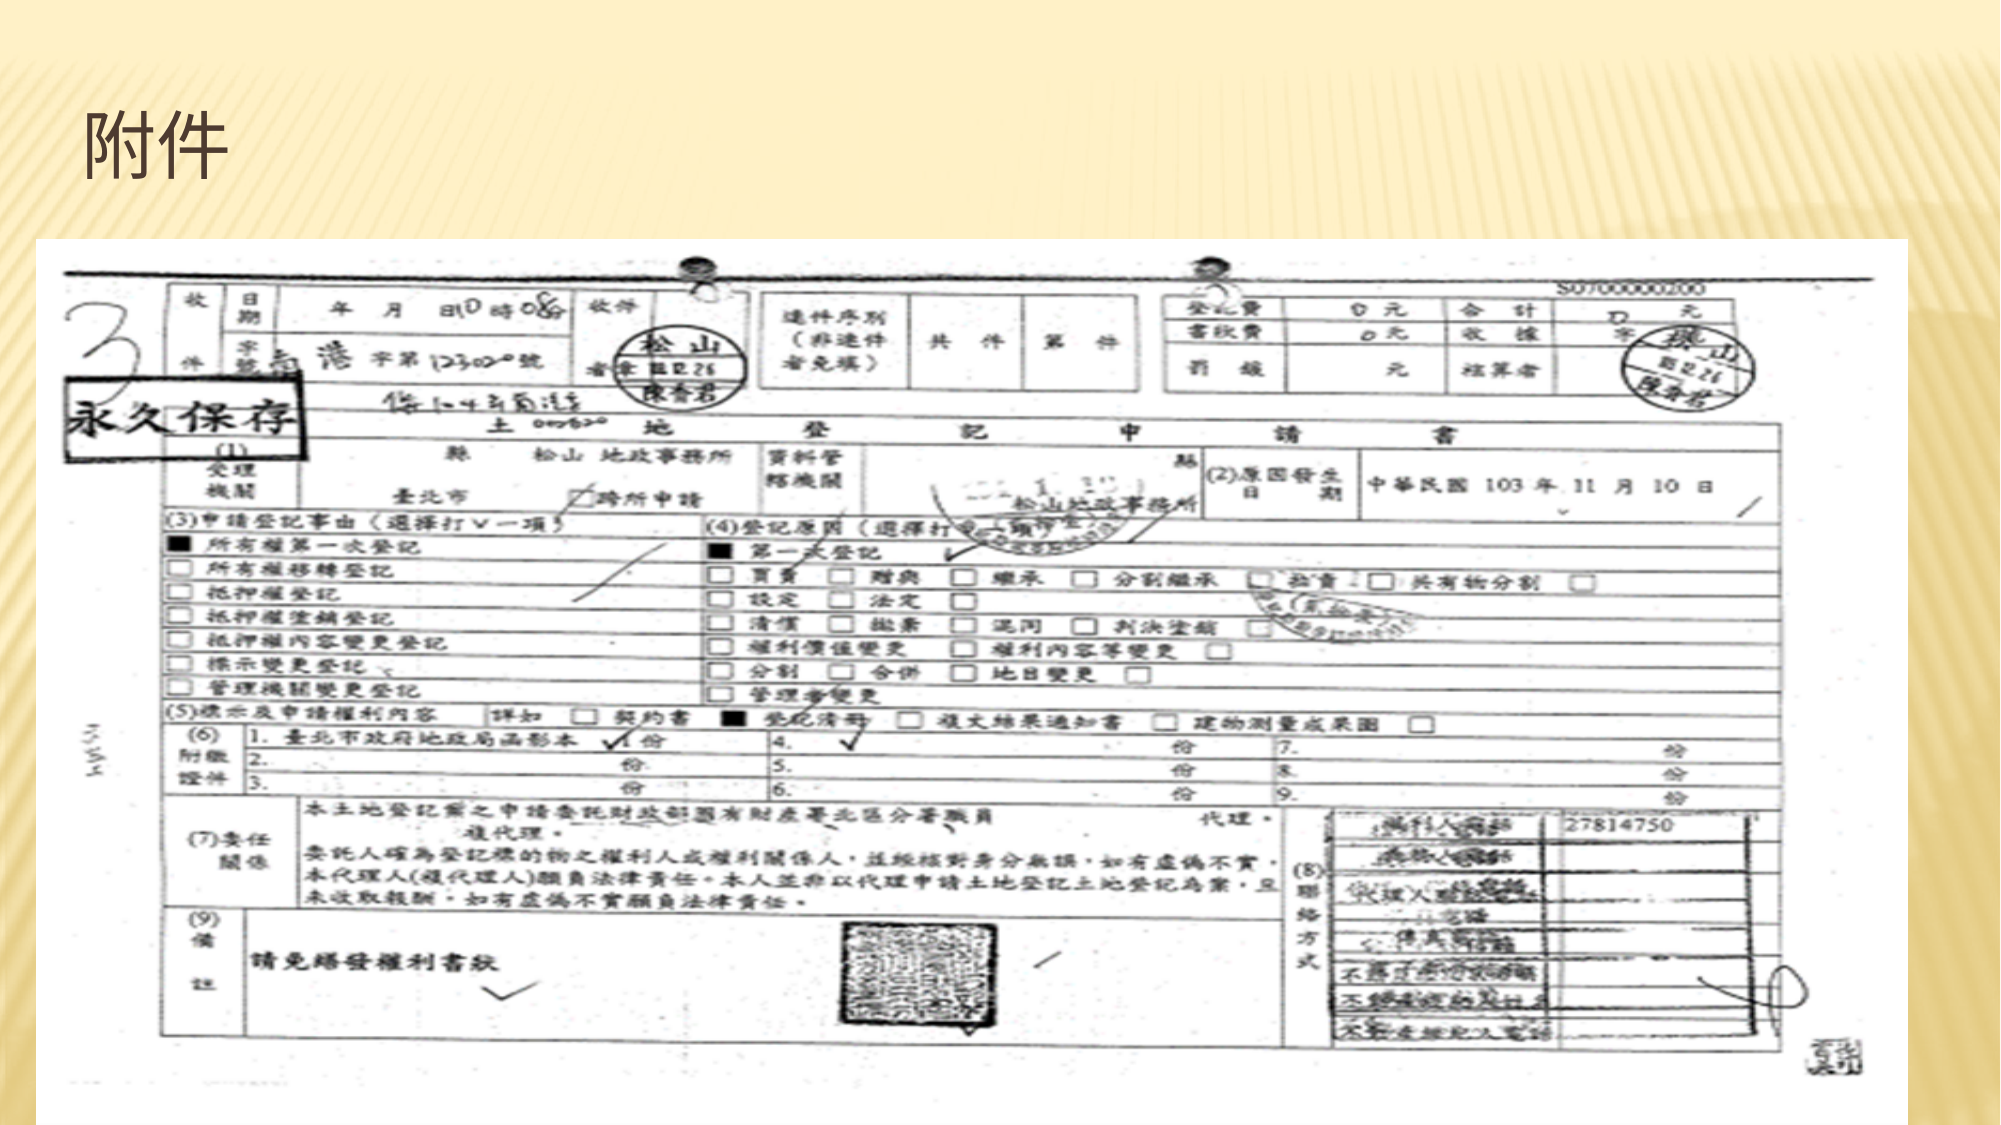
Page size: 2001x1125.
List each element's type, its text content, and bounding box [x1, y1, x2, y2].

title 附件 [66, 75, 1967, 213]
picture [36, 239, 1908, 1125]
